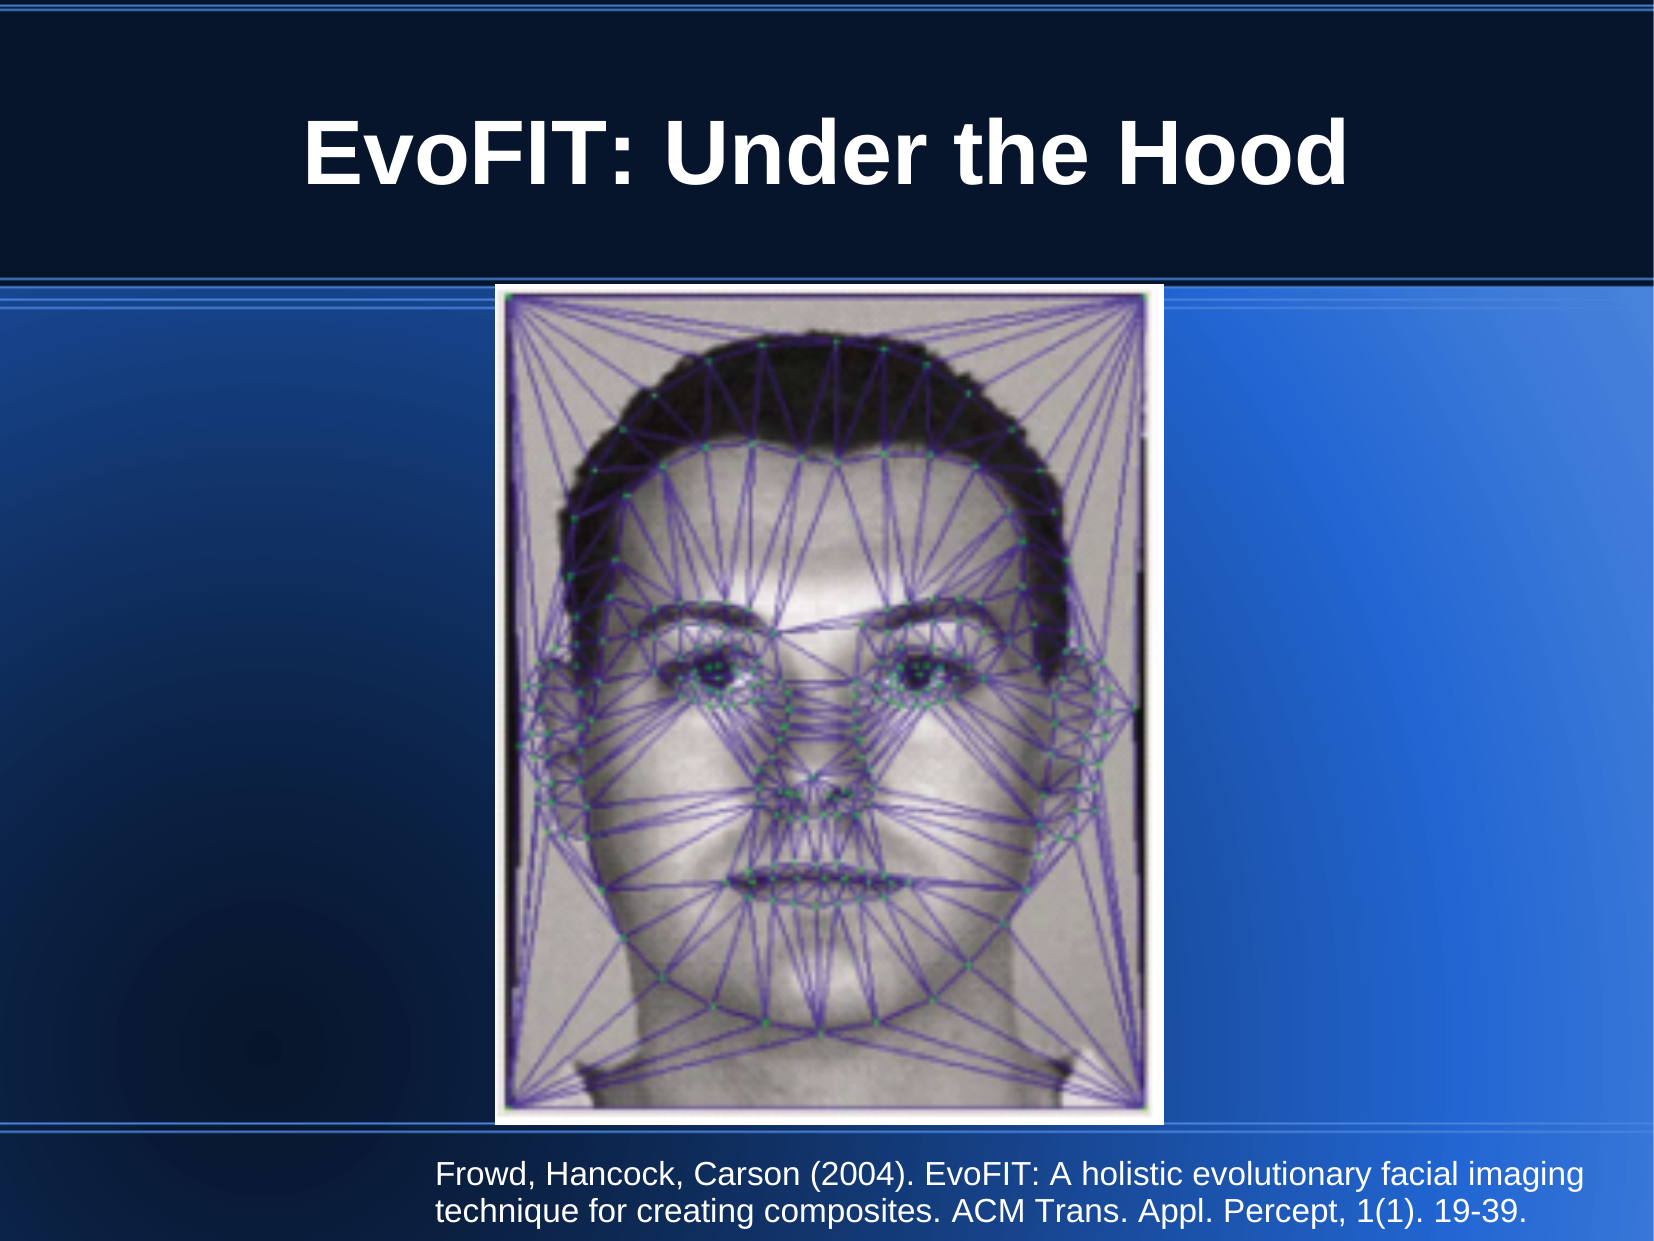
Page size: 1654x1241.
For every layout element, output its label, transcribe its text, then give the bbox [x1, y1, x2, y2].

picture [0, 0, 1654, 1241]
title EvoFIT: Under the Hood [82, 49, 1571, 257]
text_box Frowd, Hancock, Carson (2004). EvoFIT: A holistic evolutionary facial imaging technique for creating composites. ACM Trans. Appl. Percept, 1(1). 19-39. [435, 1155, 1651, 1230]
